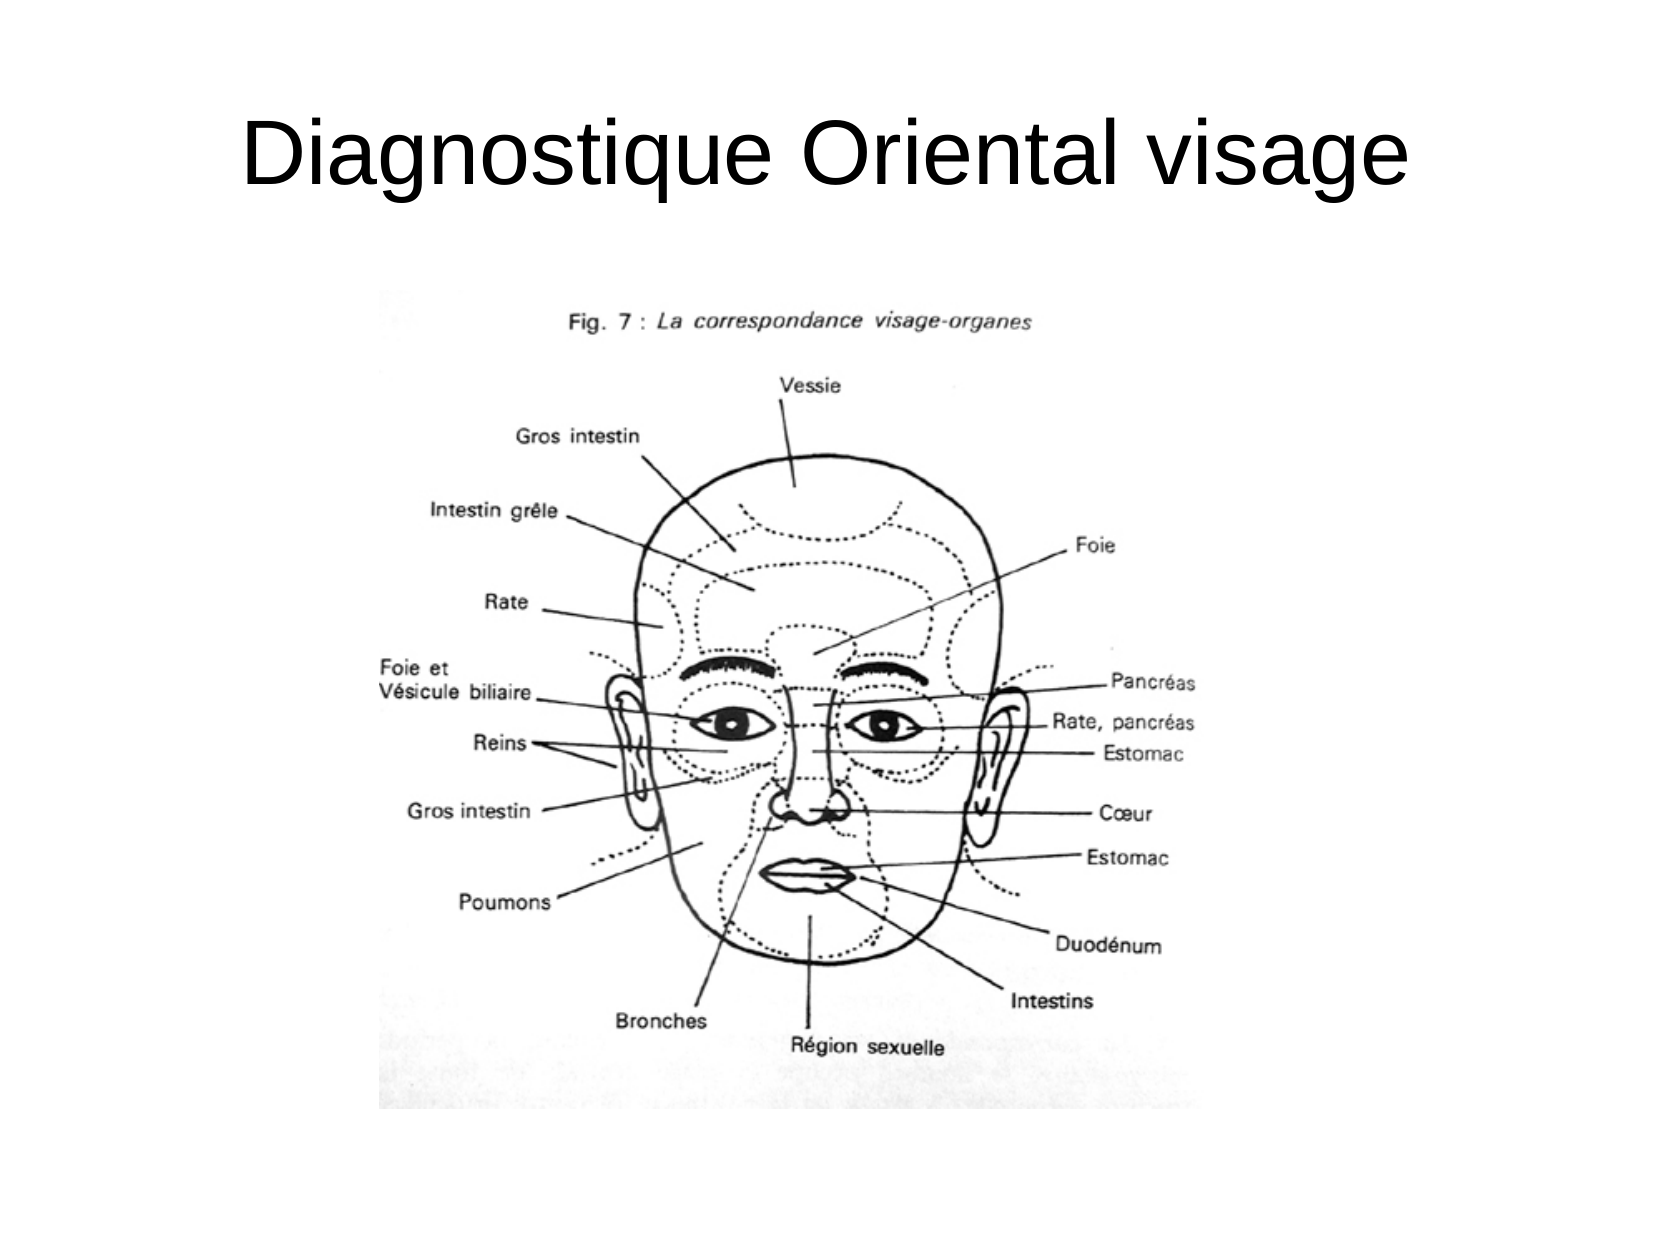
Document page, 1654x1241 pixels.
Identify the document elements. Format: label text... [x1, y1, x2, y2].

picture [379, 290, 1275, 1109]
title Diagnostique Oriental visage [82, 49, 1571, 257]
